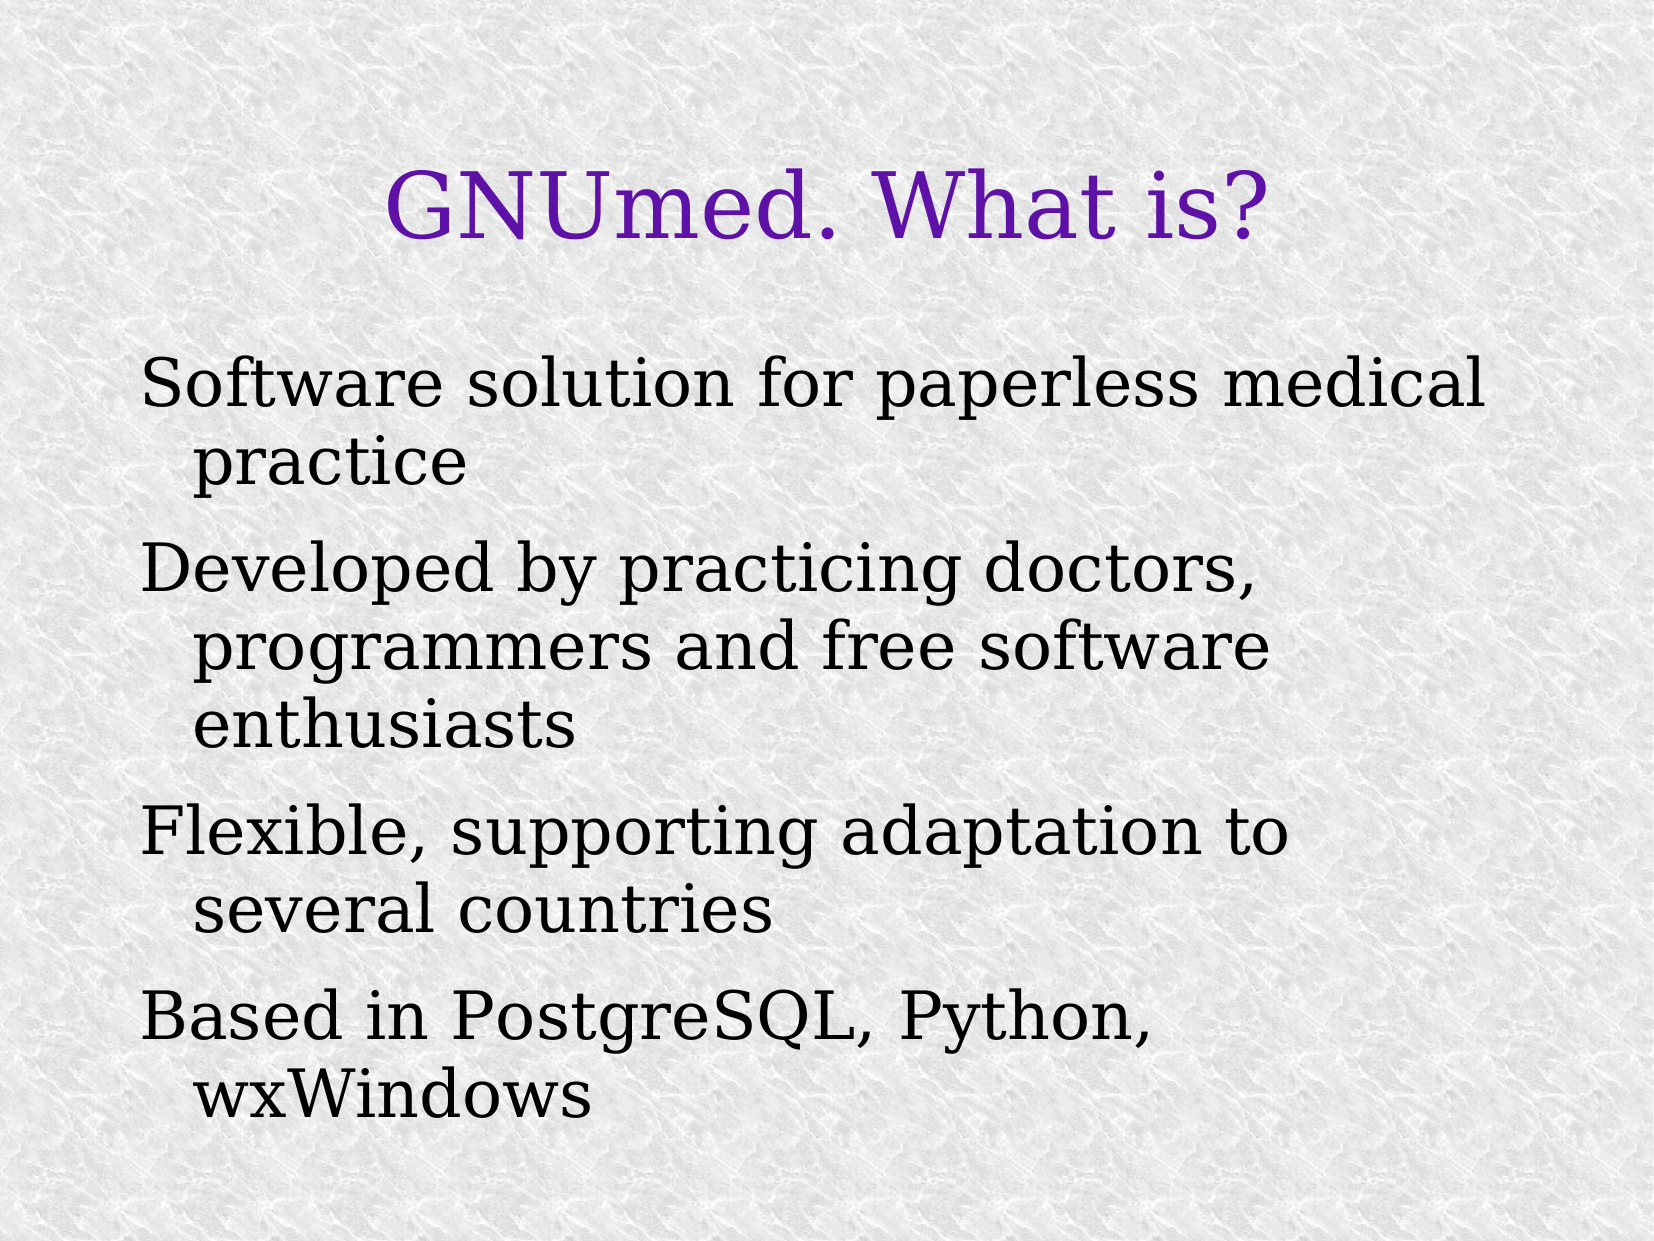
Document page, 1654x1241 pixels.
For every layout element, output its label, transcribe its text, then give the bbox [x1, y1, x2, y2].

title GNUmed. What is? [121, 102, 1534, 311]
picture [0, 0, 1654, 1241]
list Software solution for paperless medical practice Developed by practicing doctors, programmers and free software enthusiasts Flexible, supporting adaptation to several countries Based in PostgreSQL, Python, wxWindows [121, 344, 1534, 1134]
